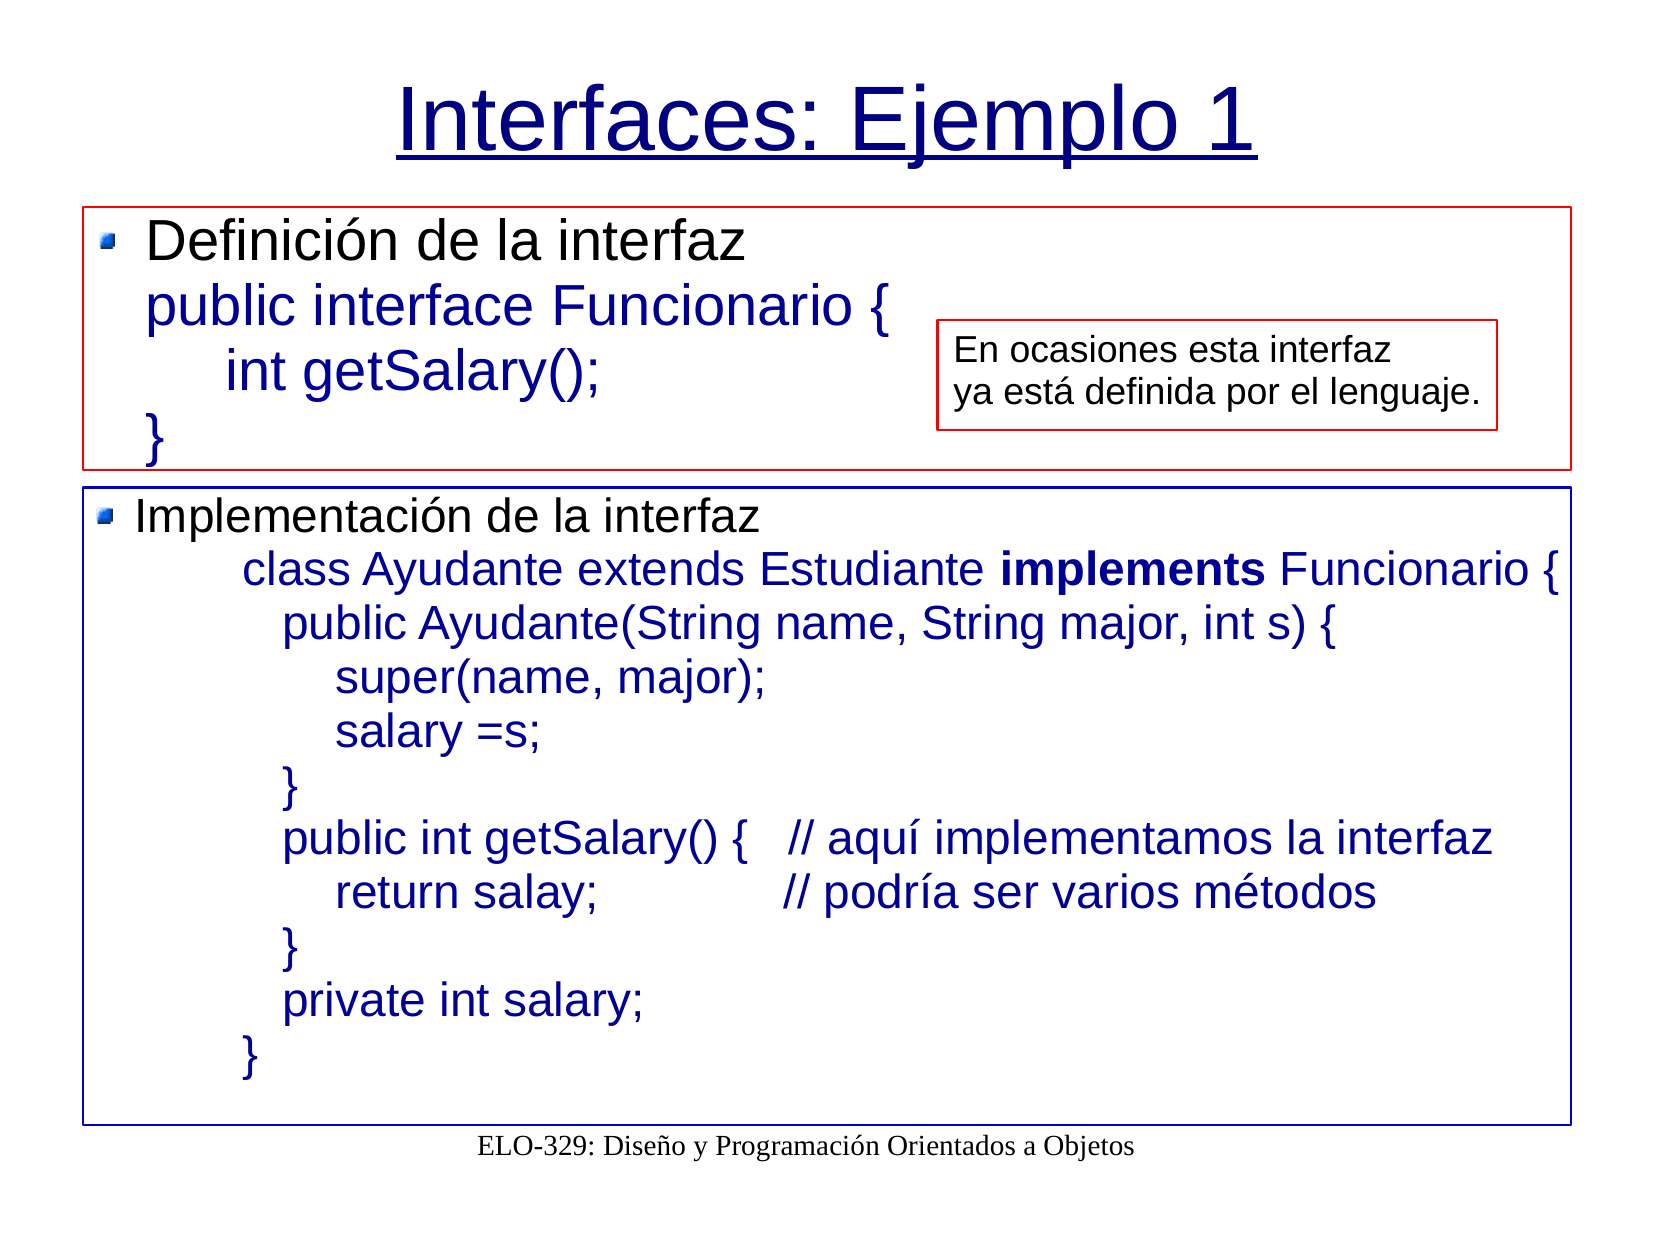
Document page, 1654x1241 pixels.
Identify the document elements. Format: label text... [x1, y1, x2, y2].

title Interfaces: Ejemplo 1 [82, 49, 1571, 188]
list Implementación de la interfaz class Ayudante extends Estudiante implements Funcionario { public Ayudante(String name, String major, int s) { super(name, major); salary =s; } public int getSalary() { // aquí implementamos la interfaz return salay; // podría ser varios métodos } private int salary; } [82, 487, 1571, 1126]
text_box En ocasiones esta interfaz ya está definida por el lenguaje. [937, 319, 1498, 430]
list Definición de la interfaz public interface Funcionario { int getSalary(); } [82, 207, 1571, 470]
